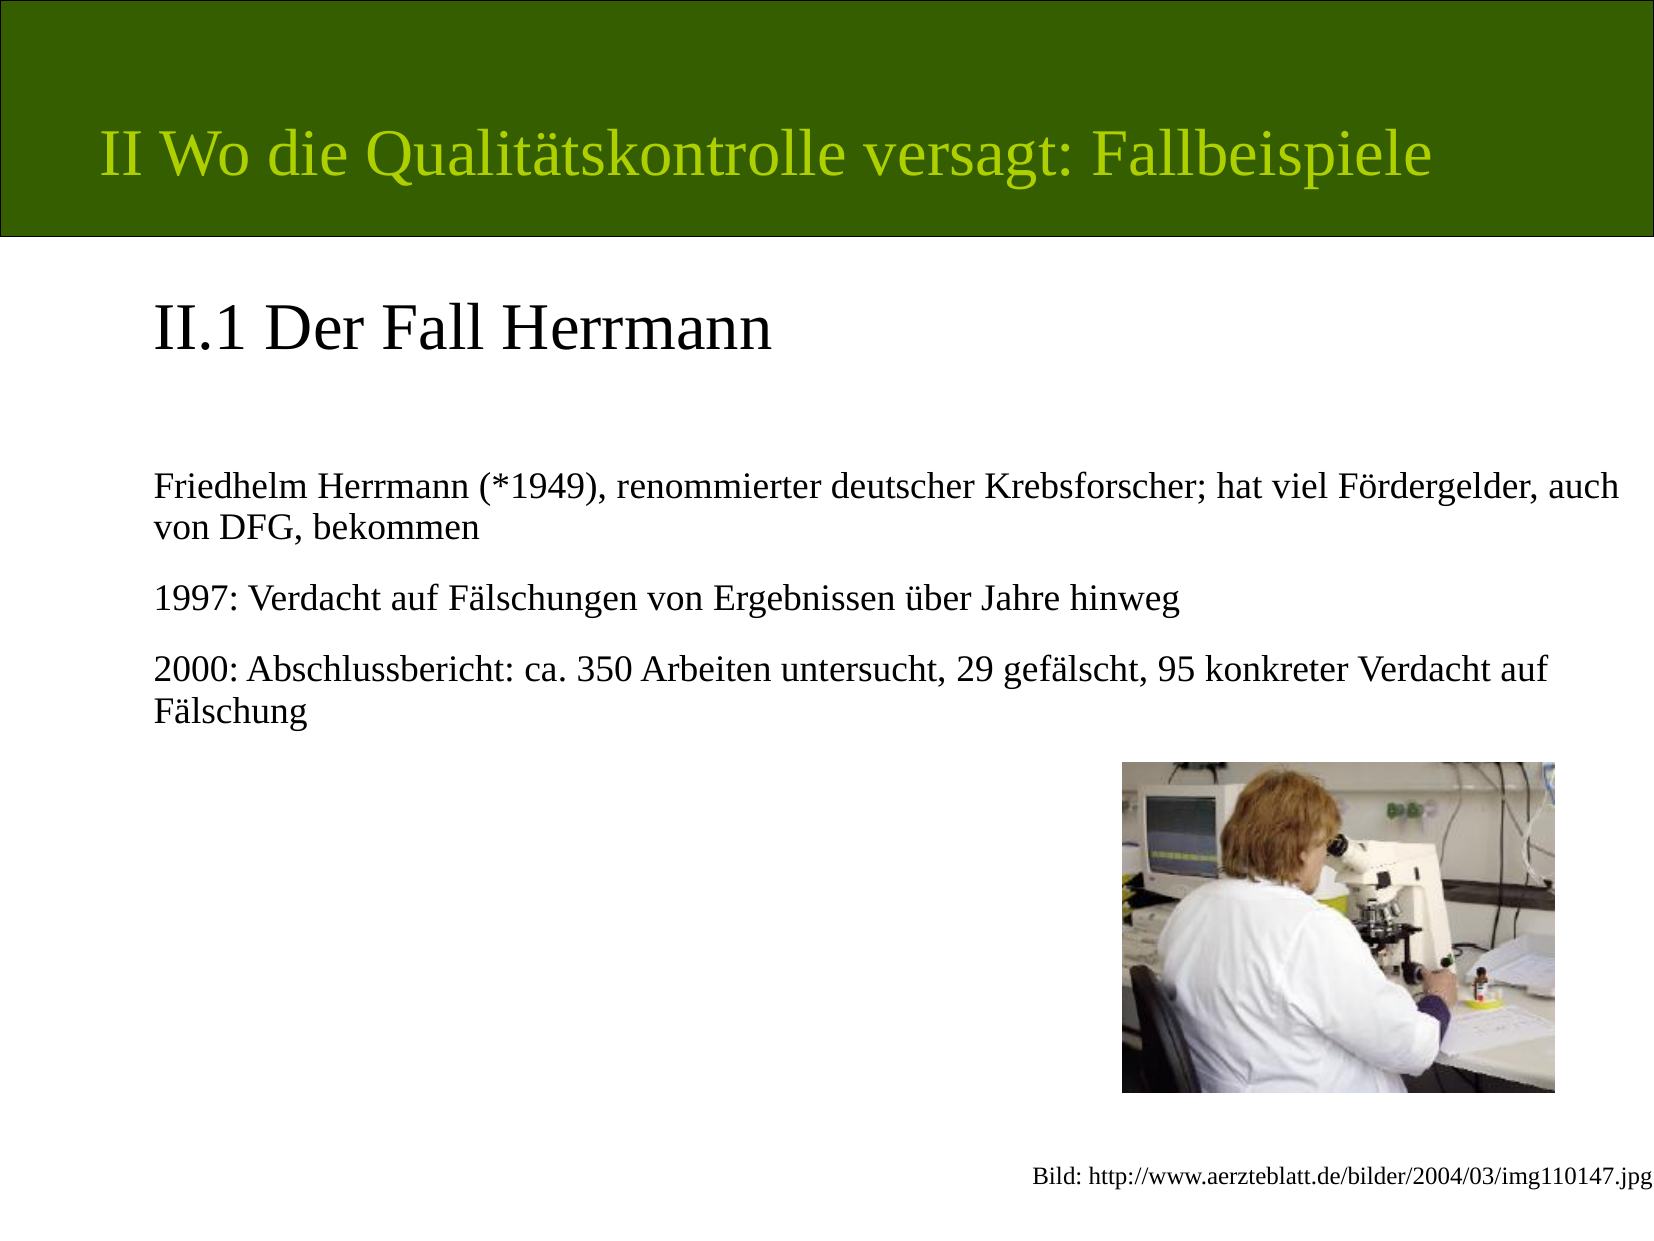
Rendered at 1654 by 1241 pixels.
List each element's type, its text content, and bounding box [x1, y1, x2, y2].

text_box [0, 0, 1654, 237]
list II.1 Der Fall Herrmann Friedhelm Herrmann (*1949), renommierter deutscher Krebsforscher; hat viel Fördergelder, auch von DFG, bekommen 1997: Verdacht auf Fälschungen von Ergebnissen über Jahre hinweg 2000: Abschlussbericht: ca. 350 Arbeiten untersucht, 29 gefälscht, 95 konkreter Verdacht auf Fälschung Bild: http://www.aerzteblatt.de/bilder/2004/03/img110147.jpg [82, 290, 1654, 1241]
picture [1122, 762, 1555, 1093]
title II Wo die Qualitätskontrolle versagt: Fallbeispiele [82, 56, 1571, 250]
